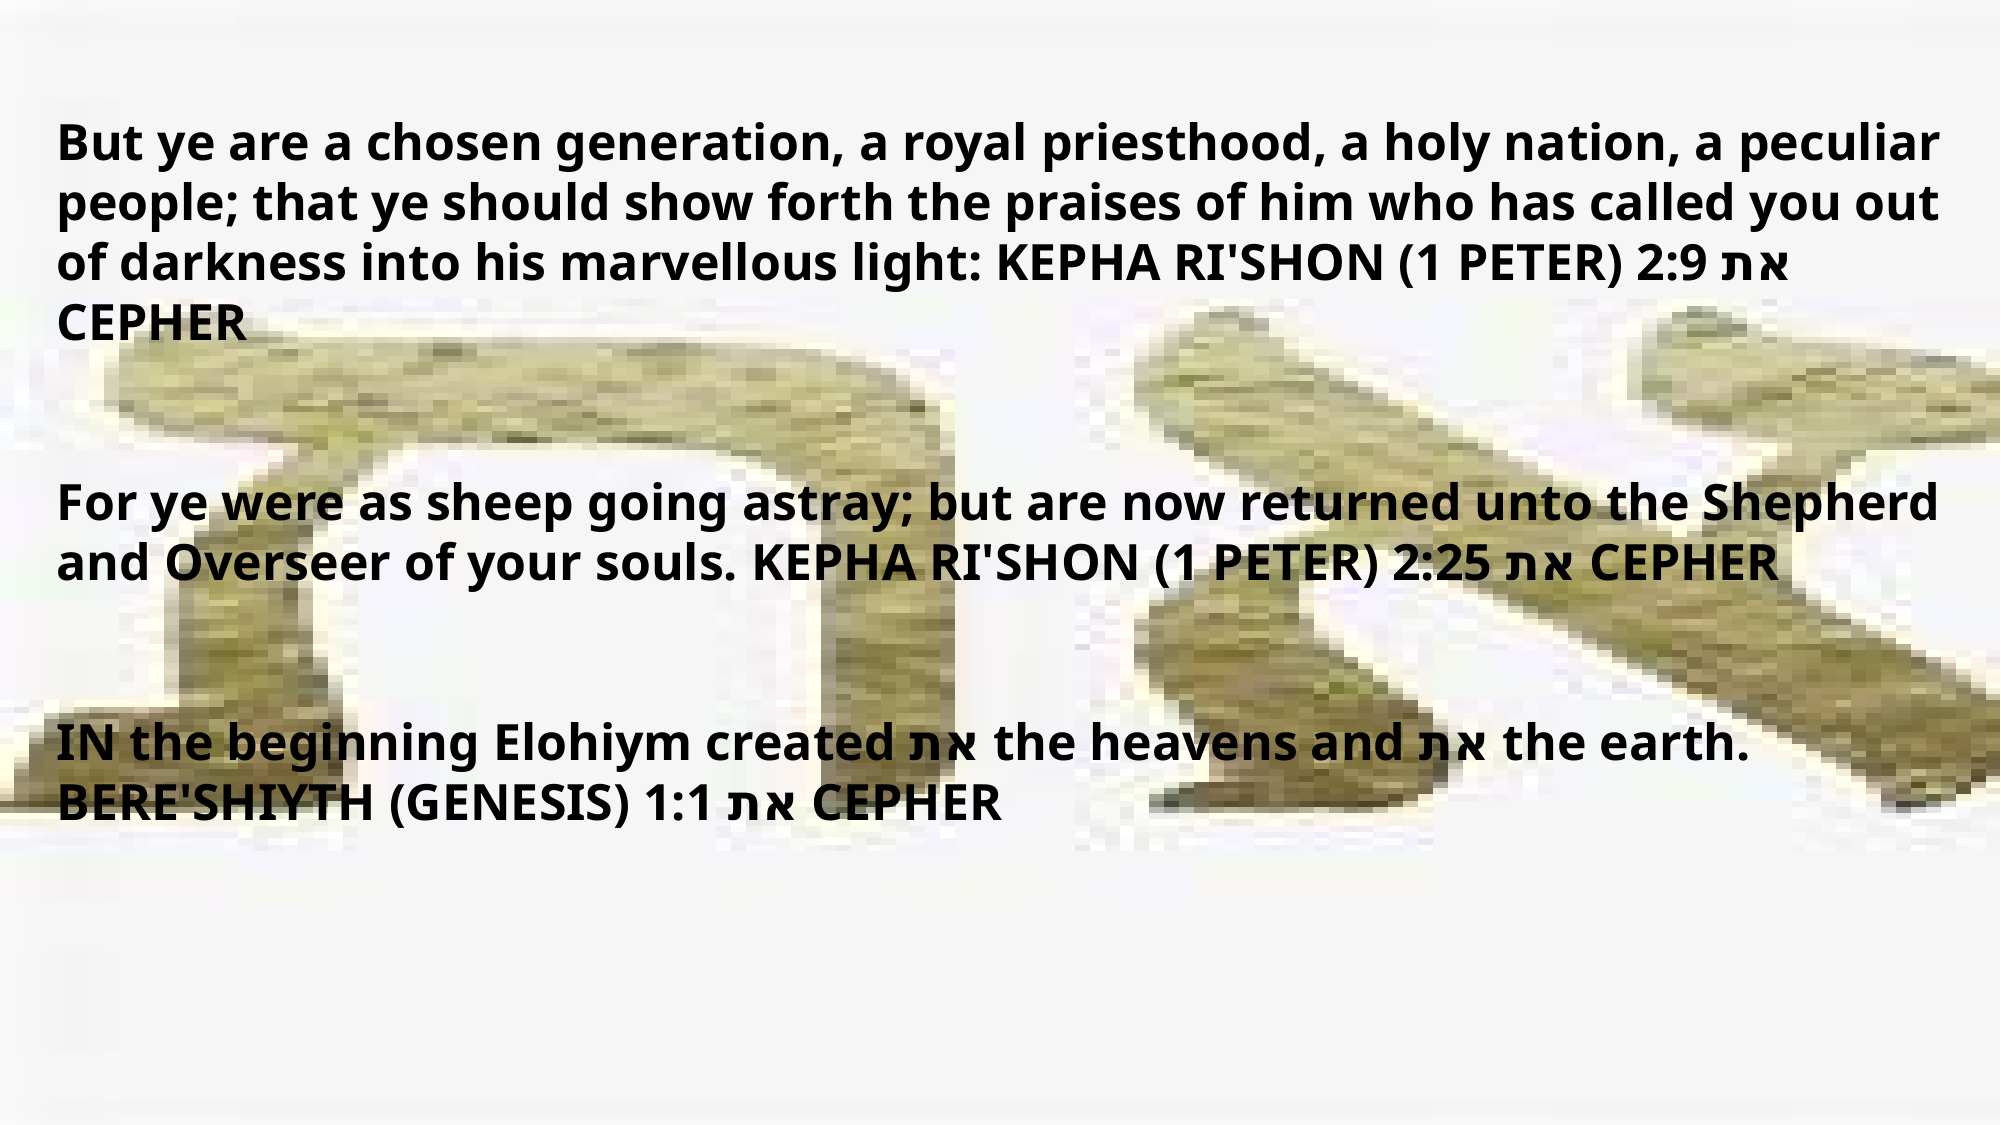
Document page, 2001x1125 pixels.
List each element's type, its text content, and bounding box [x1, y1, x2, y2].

text_box But ye are a chosen generation, a royal priesthood, a holy nation, a peculiar people; that ye should show forth the praises of him who has called you out of darkness into his marvellous light: KEPHA RI'SHON (1 PETER) 2:9 את CEPHER For ye were as sheep going astray; but are now returned unto the Shepherd and Overseer of your souls. KEPHA RI'SHON (1 PETER) 2:25 את CEPHER IN the beginning Elohiym created את the heavens and את the earth. BERE'SHIYTH (GENESIS) 1:1 את CEPHER [41, 43, 1962, 1089]
picture [0, 0, 2000, 1125]
